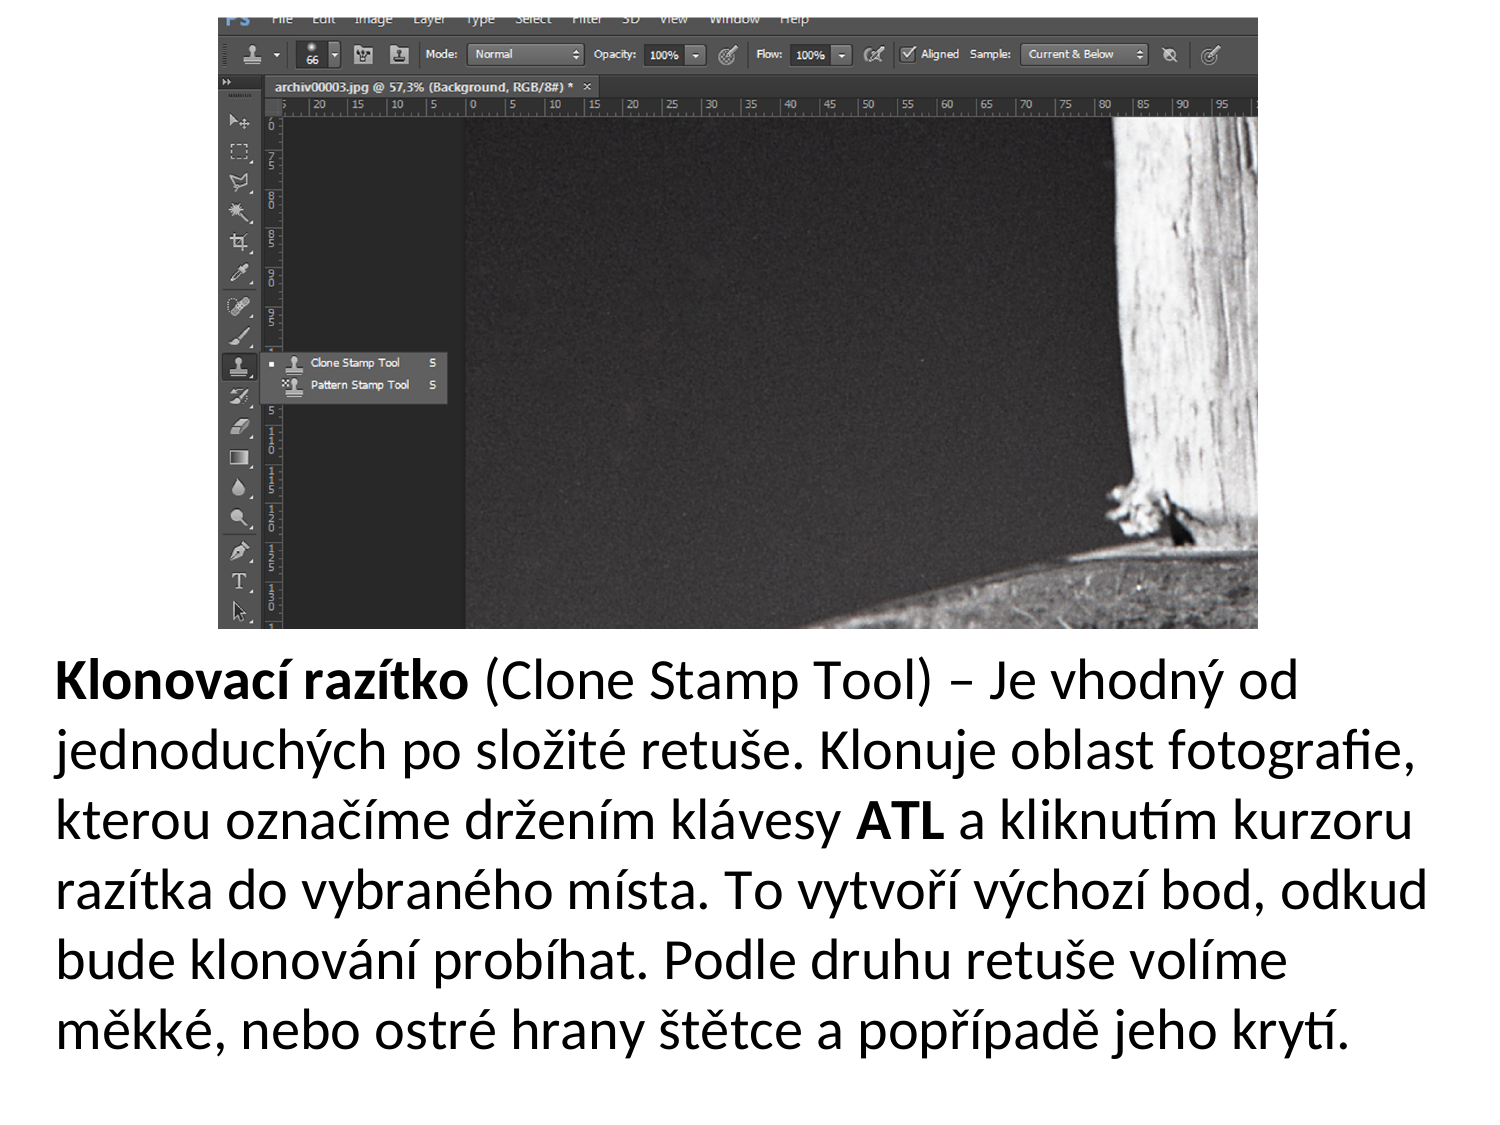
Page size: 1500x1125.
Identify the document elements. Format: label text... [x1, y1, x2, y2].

text_box Klonovací razítko (Clone Stamp Tool) – Je vhodný od jednoduchých po složité retuše. Klonuje oblast fotografie, kterou označíme držením klávesy ATL a kliknutím kurzoru razítka do vybraného místa. To vytvoří výchozí bod, odkud bude klonování probíhat. Podle druhu retuše volíme měkké, nebo ostré hrany štětce a popřípadě jeho krytí. [41, 633, 1459, 1069]
picture [218, 1, 1258, 633]
